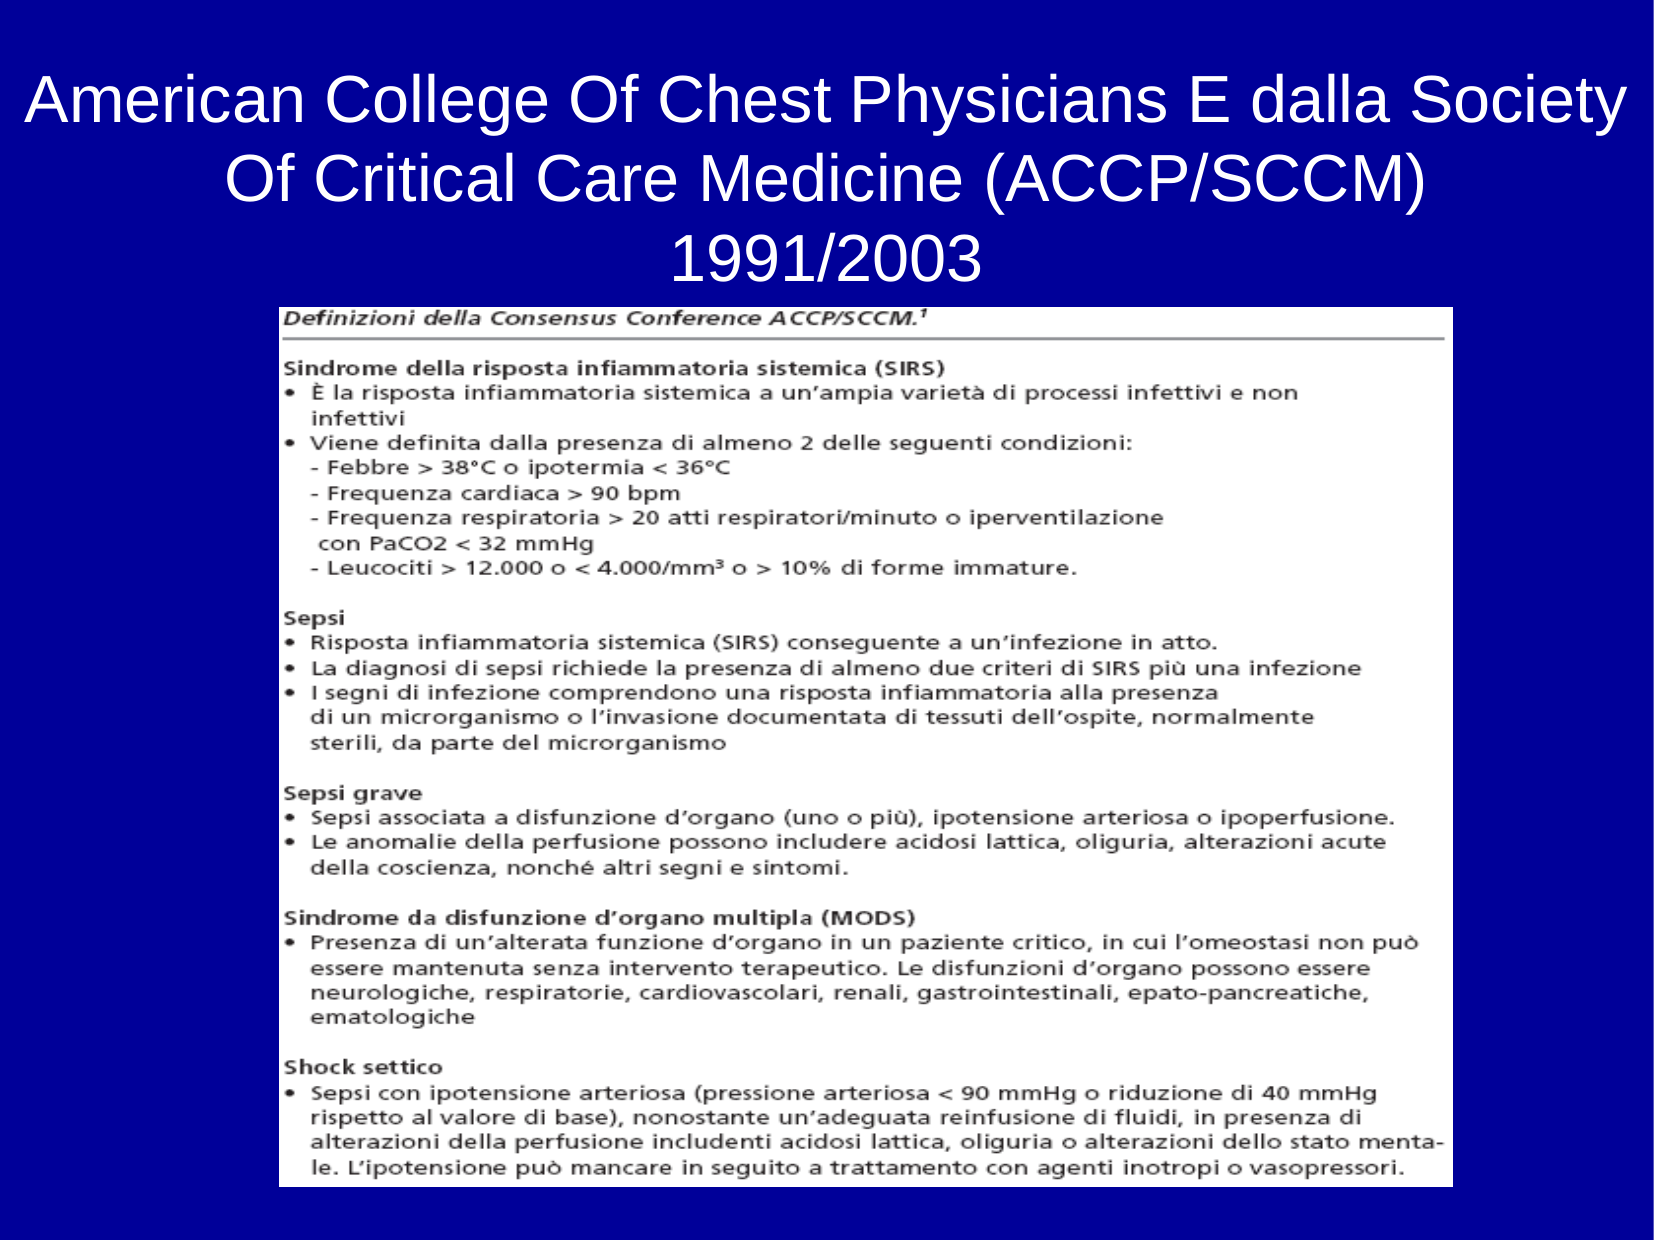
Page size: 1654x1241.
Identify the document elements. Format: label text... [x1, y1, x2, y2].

picture [279, 316, 1453, 1187]
title American College Of Chest Physicians E dalla Society Of Critical Care Medicine (ACCP/SCCM) 1991/2003 [0, 34, 1654, 316]
